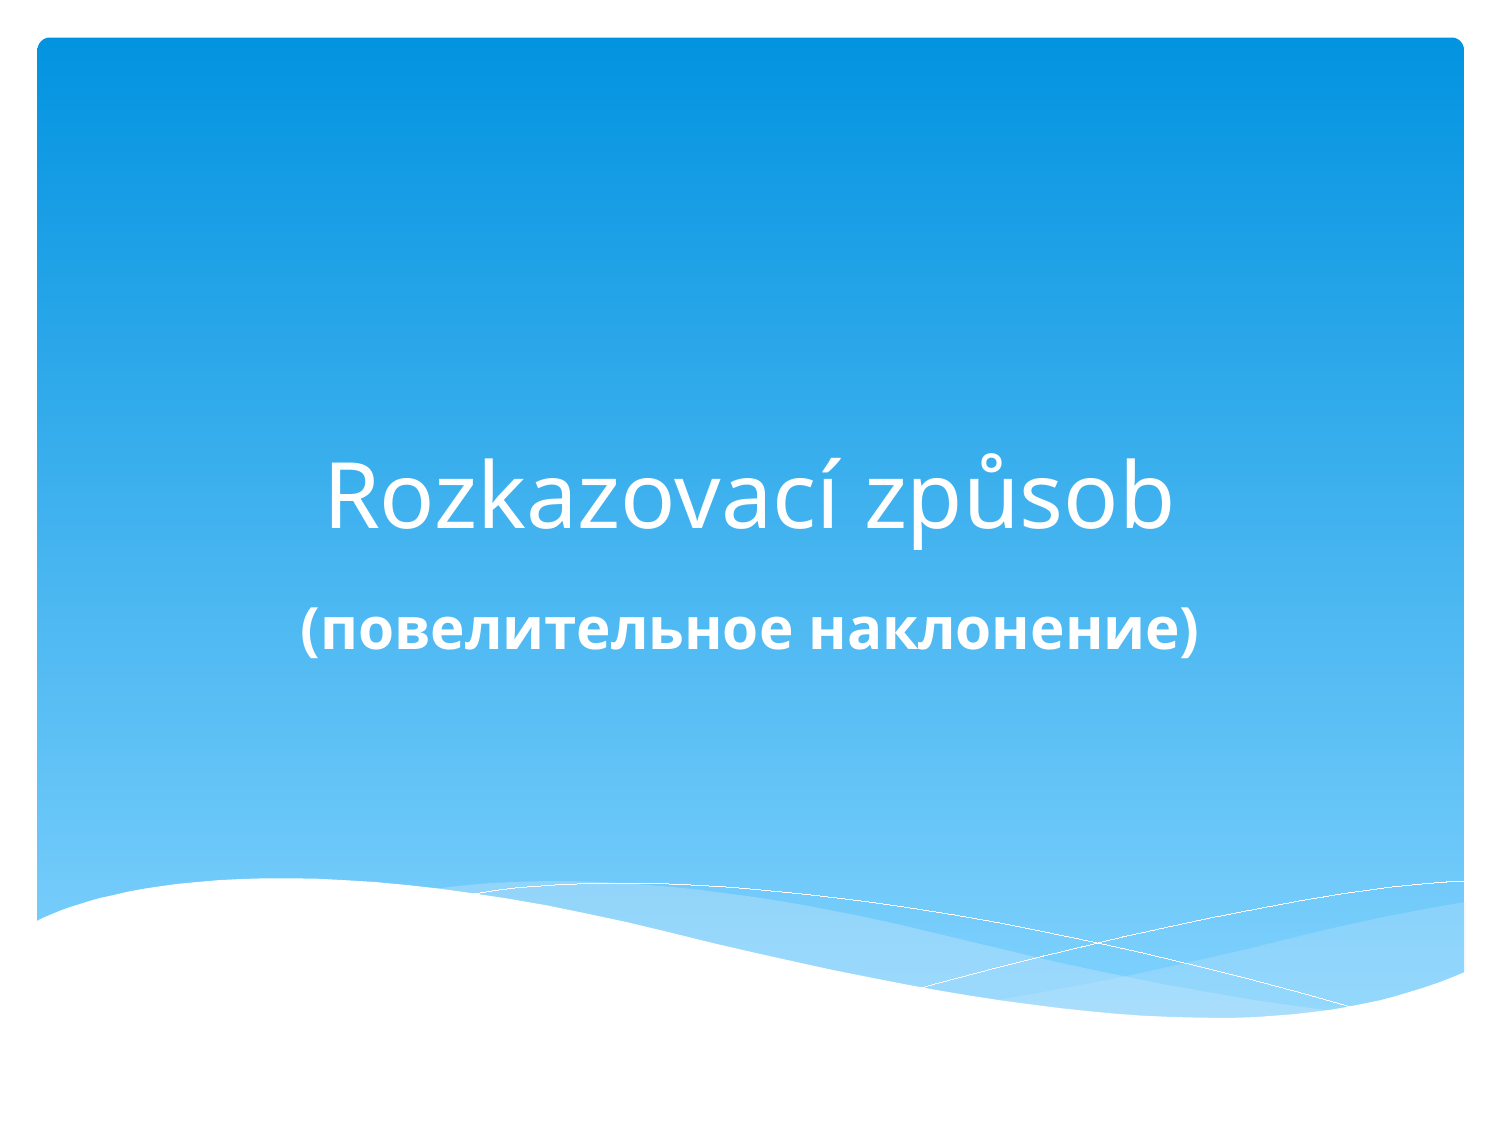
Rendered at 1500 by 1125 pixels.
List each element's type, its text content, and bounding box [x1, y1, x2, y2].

subtitle (повелительное наклонение) [225, 583, 1276, 826]
title Rozkazovací způsob [112, 262, 1388, 555]
